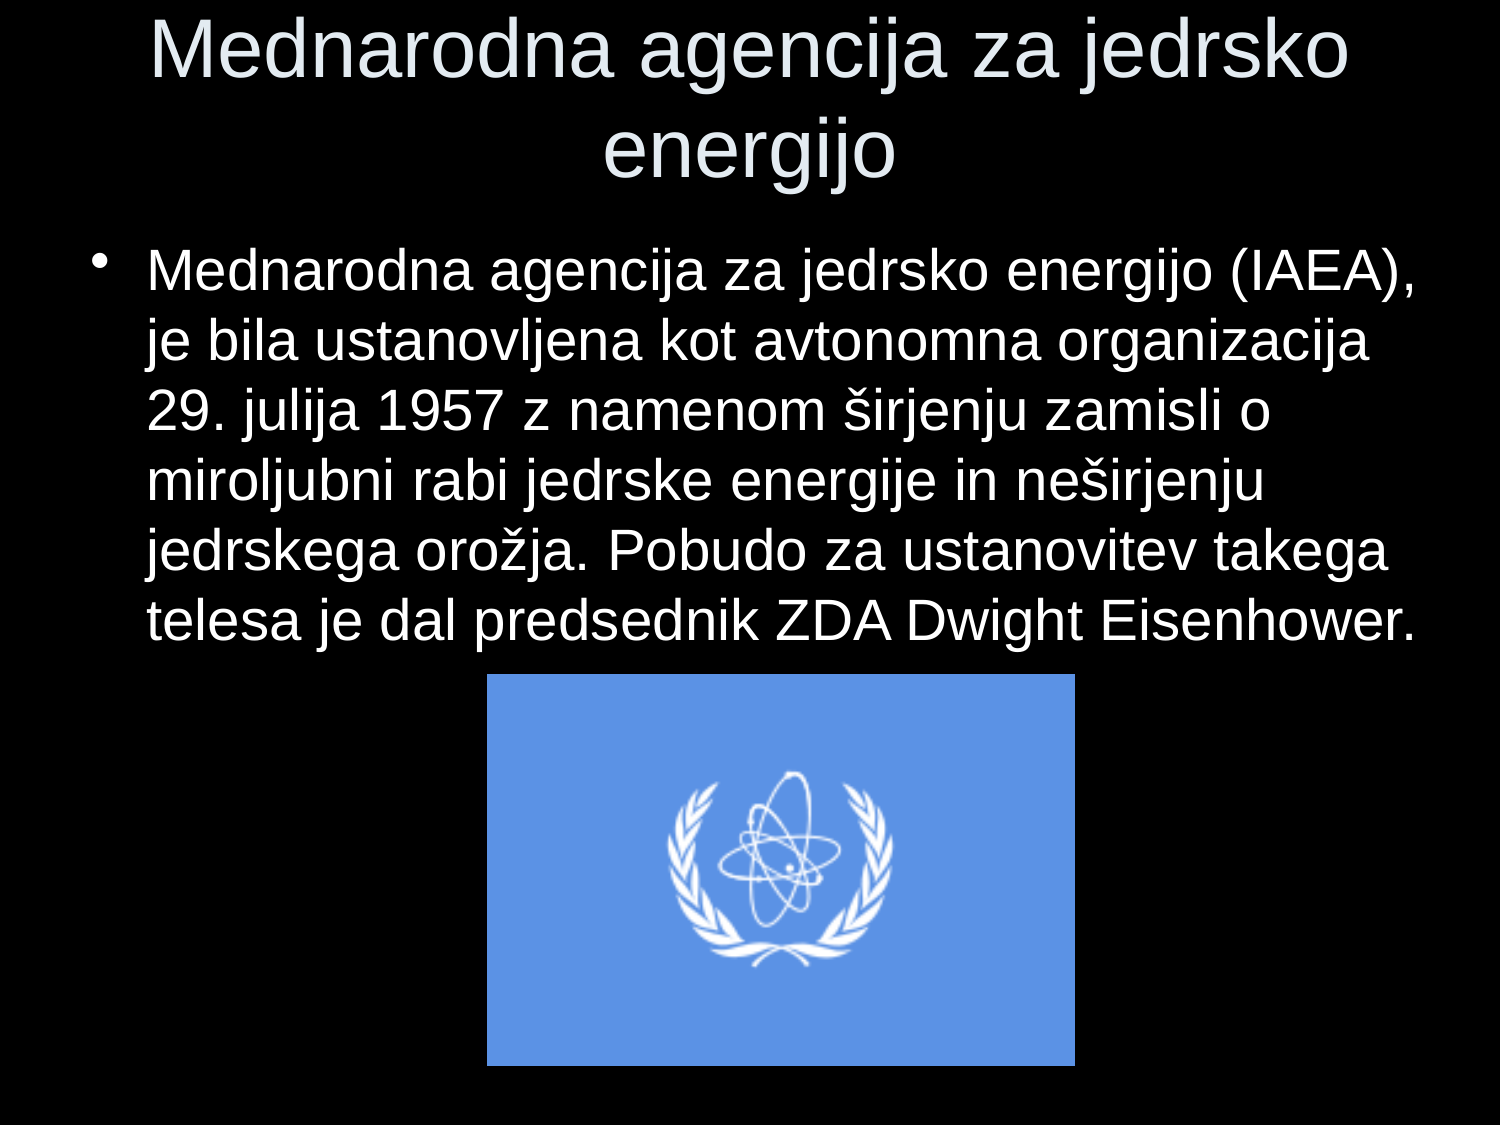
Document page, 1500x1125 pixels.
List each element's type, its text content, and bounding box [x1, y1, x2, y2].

title Mednarodna agencija za jedrsko energijo [75, 0, 1425, 188]
picture [487, 674, 1075, 1066]
list Mednarodna agencija za jedrsko energijo (IAEA), je bila ustanovljena kot avtonomna organizacija 29. julija 1957 z namenom širjenju zamisli o miroljubni rabi jedrske energije in neširjenju jedrskega orožja. Pobudo za ustanovitev takega telesa je dal predsednik ZDA Dwight Eisenhower. [75, 224, 1475, 738]
